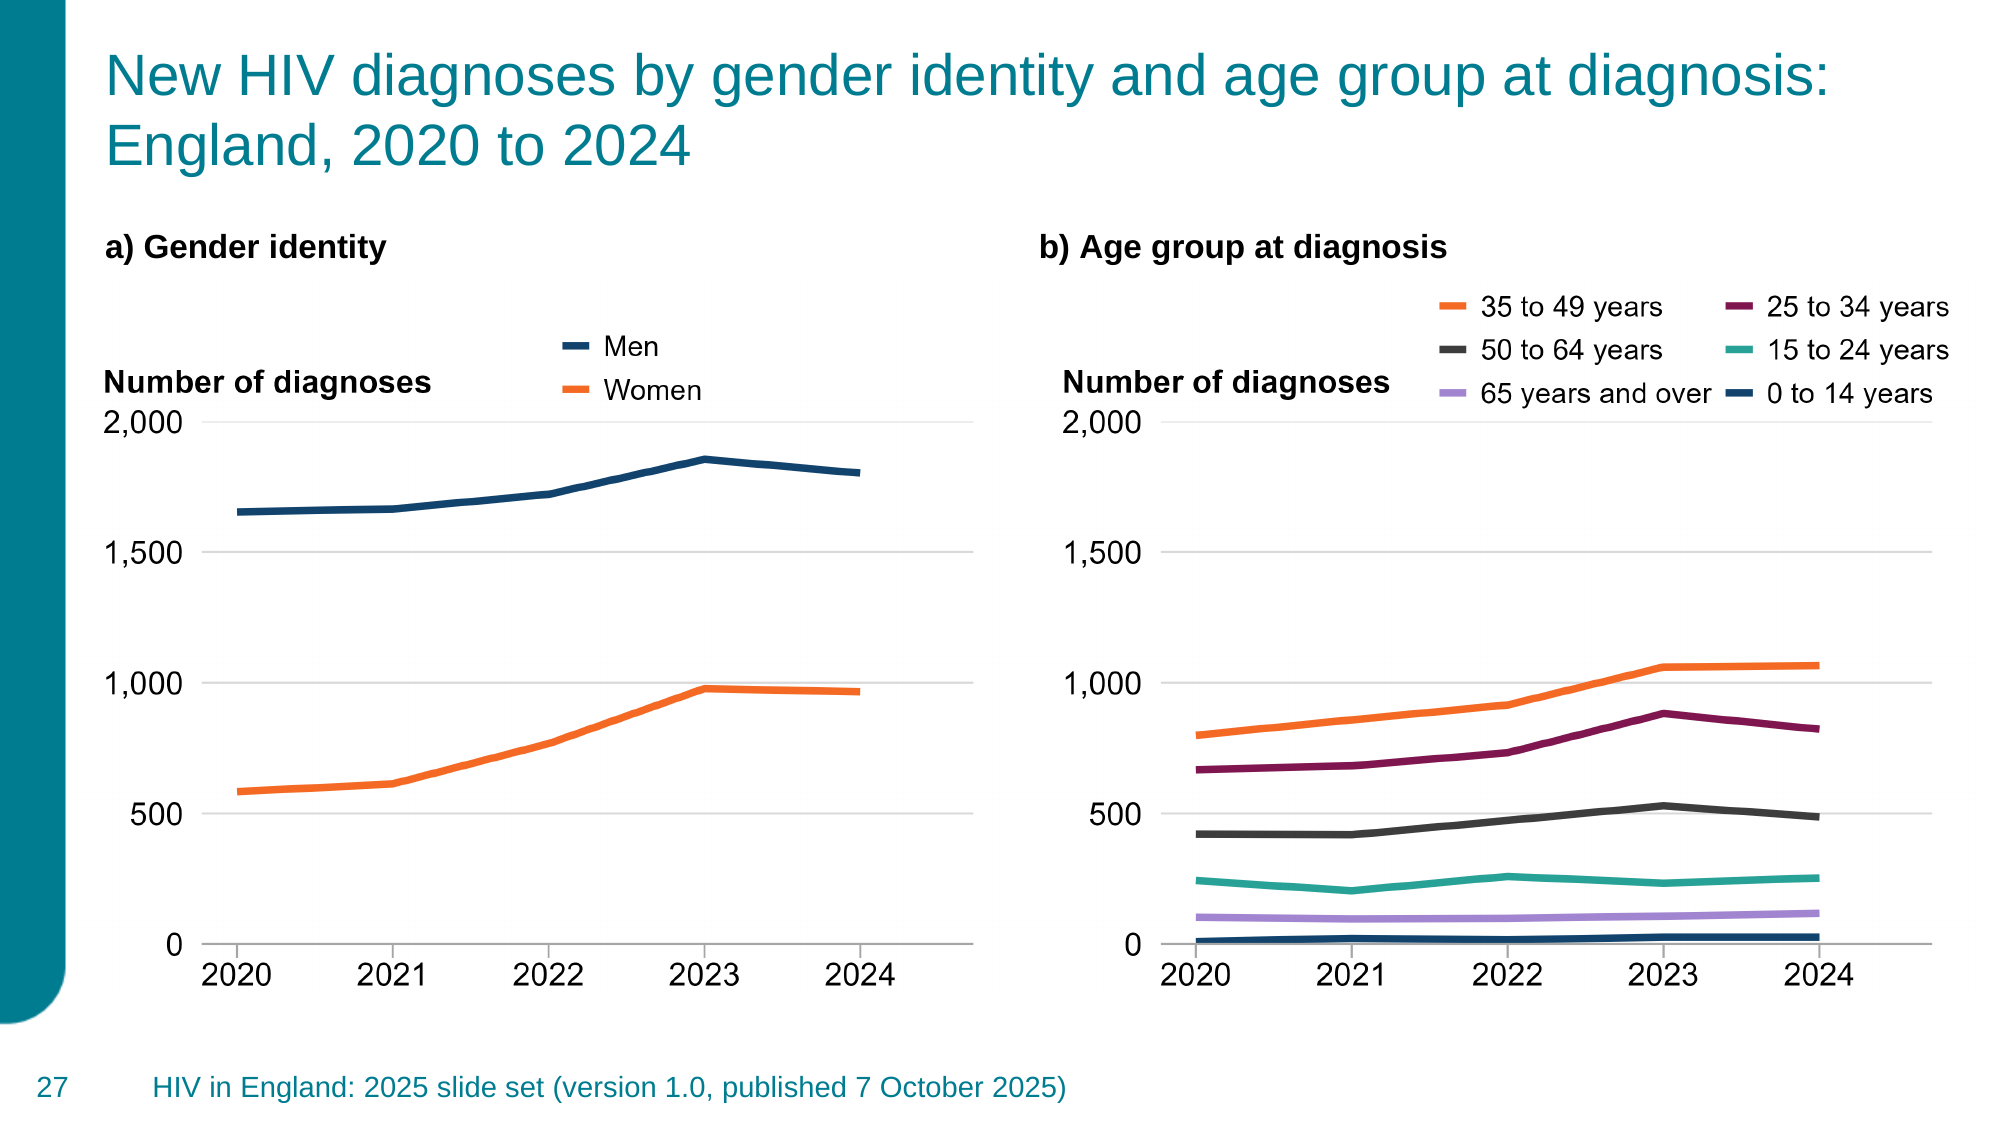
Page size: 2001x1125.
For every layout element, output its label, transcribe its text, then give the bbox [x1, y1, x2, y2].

title New HIV diagnoses by gender identity and age group at diagnosis: England, 2020 to 2024 [90, 29, 1891, 202]
picture [72, 277, 1976, 995]
list a) Gender identity [90, 217, 916, 277]
text_box HIV in England: 2025 slide set (version 1.0, published 7 October 2025) [137, 1056, 1780, 1116]
list b) Age group at diagnosis [1023, 217, 1849, 277]
text_box [21, 1056, 120, 1117]
